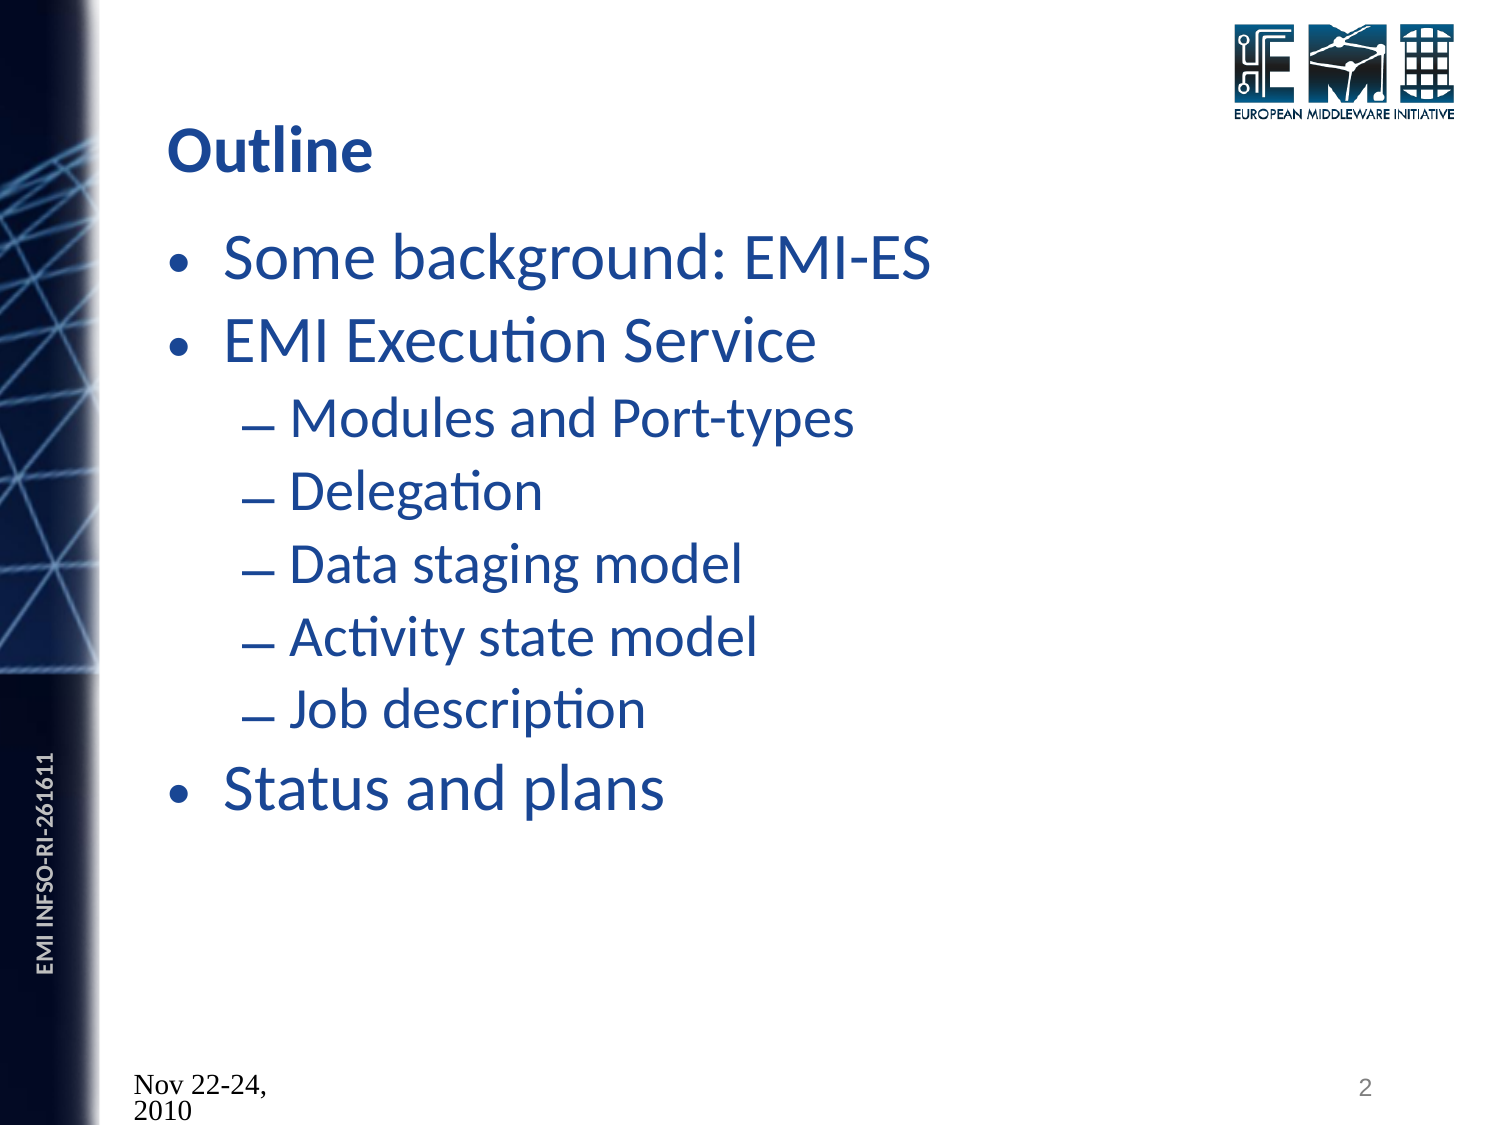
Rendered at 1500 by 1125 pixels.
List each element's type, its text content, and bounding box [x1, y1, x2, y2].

text_box <number> [1343, 1063, 1426, 1123]
picture [1185, 8, 1500, 140]
list Some background: EMI-ES EMI Execution Service Modules and Port-types Delegation Data staging model Activity state model Job description Status and plans [153, 221, 1381, 1053]
picture [0, 0, 111, 1125]
text_box Outline [153, 115, 1200, 212]
